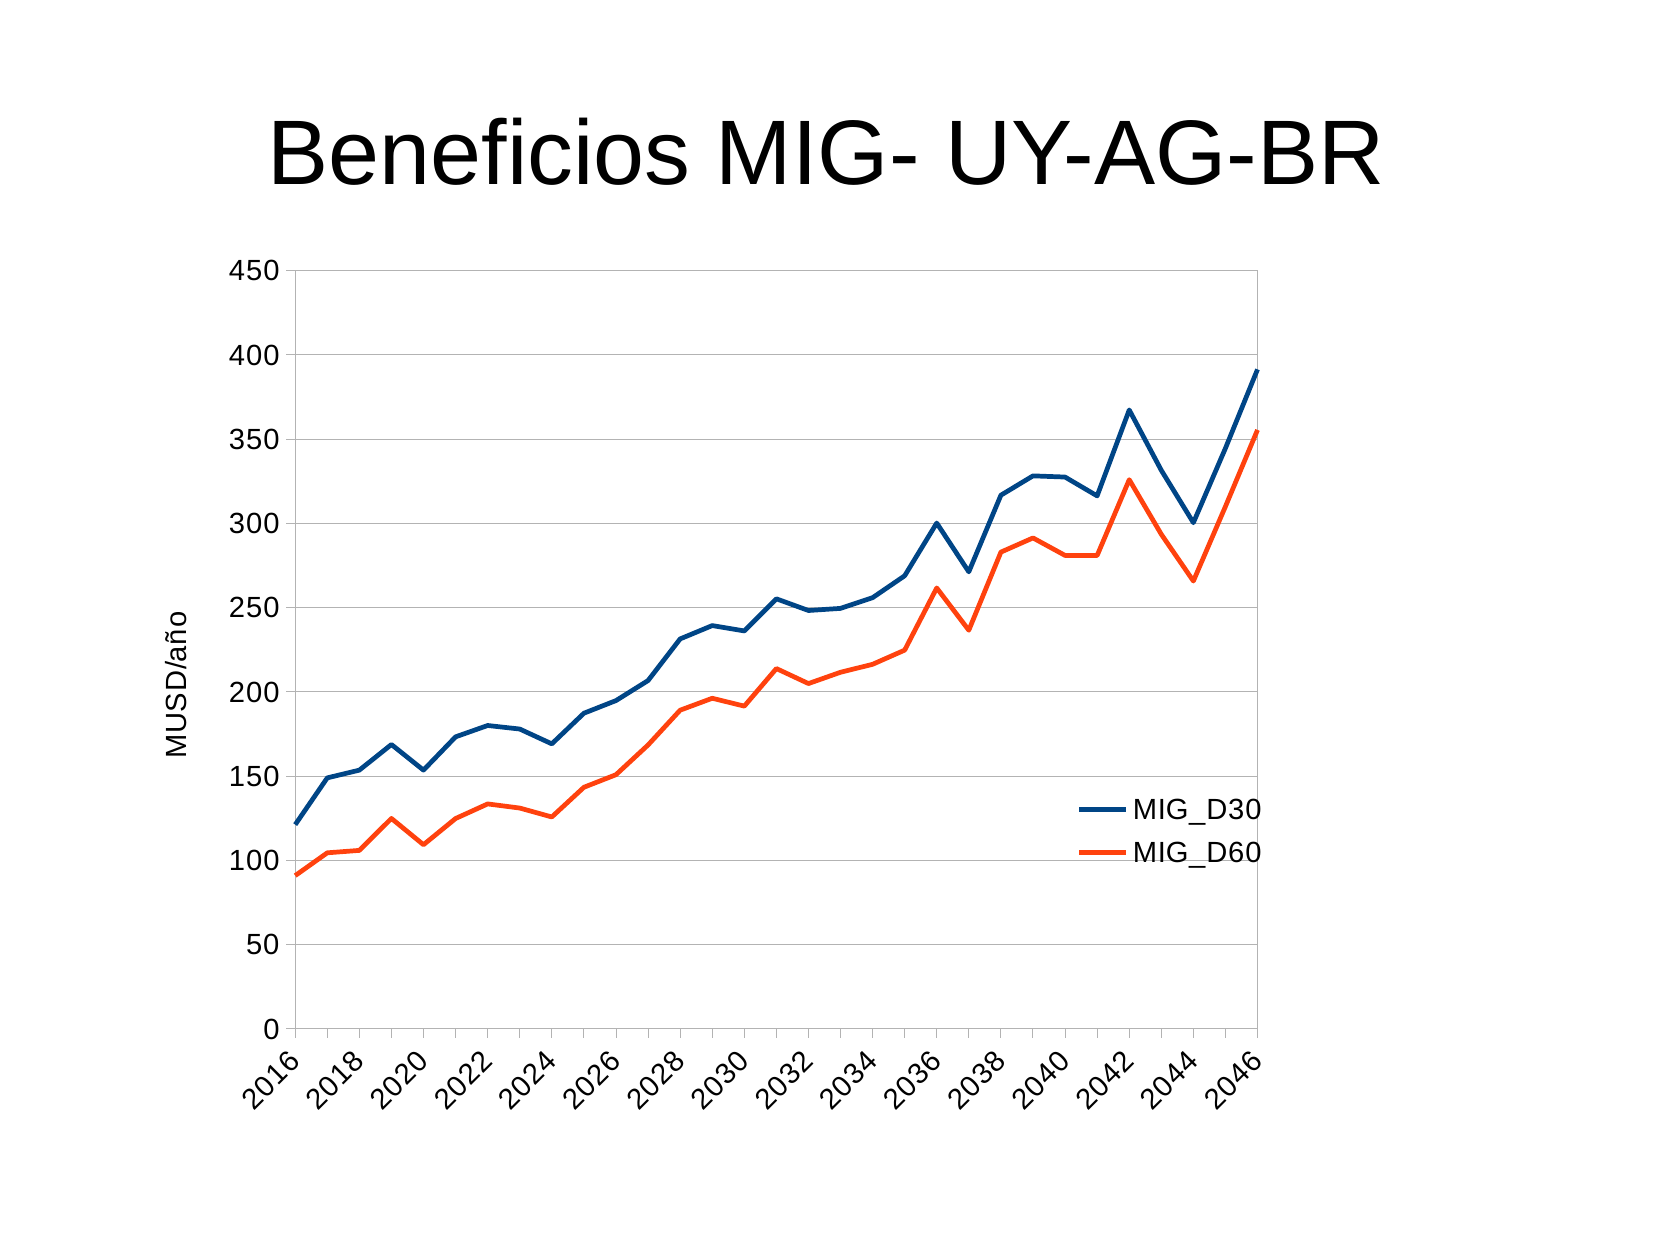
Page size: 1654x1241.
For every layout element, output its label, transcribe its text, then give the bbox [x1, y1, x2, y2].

title Beneficios MIG- UY-AG-BR [82, 49, 1571, 257]
chart [124, 236, 1512, 1134]
